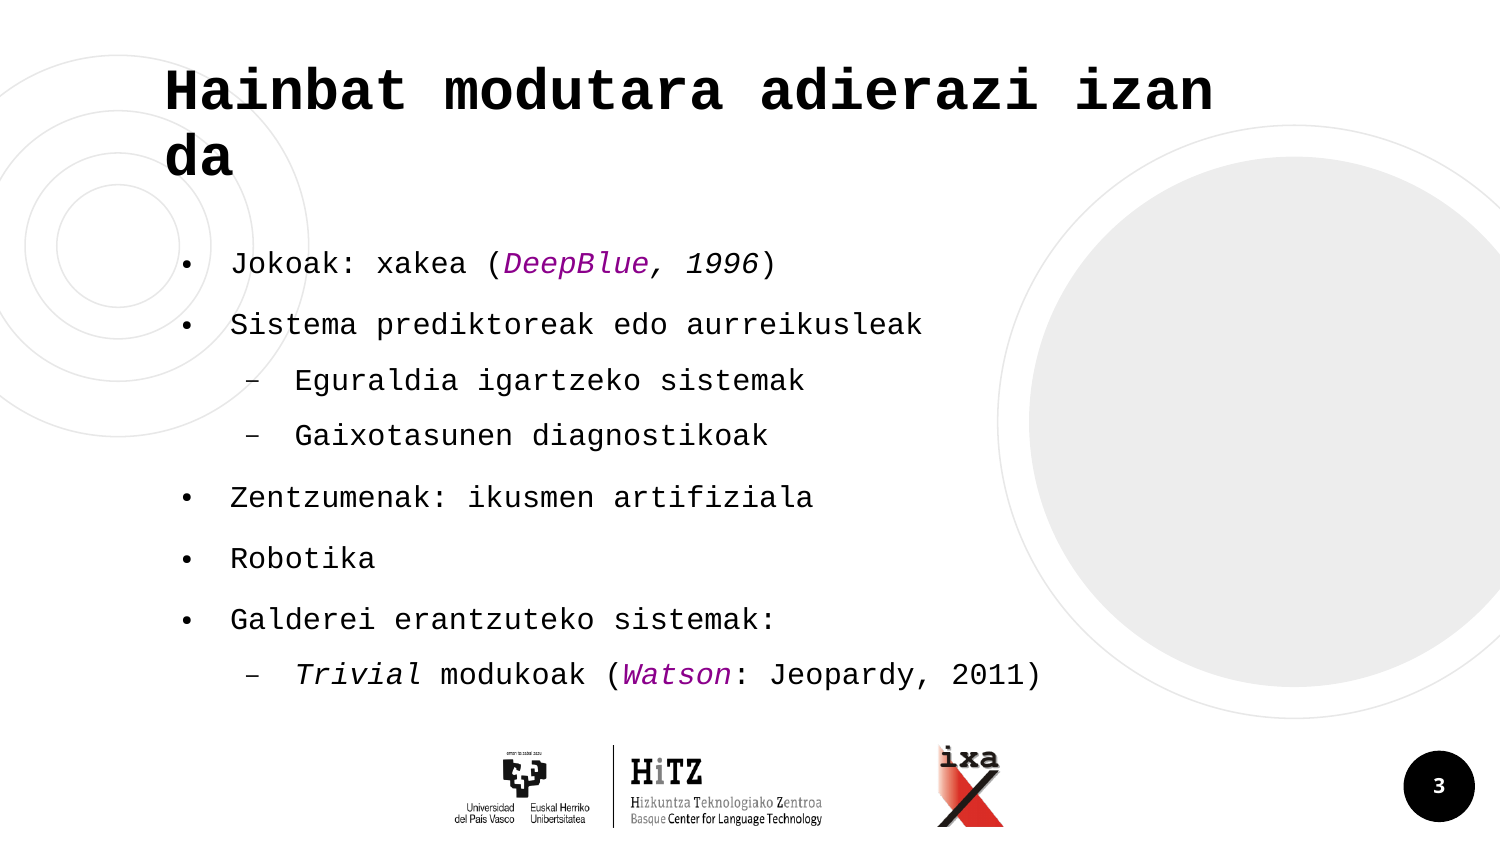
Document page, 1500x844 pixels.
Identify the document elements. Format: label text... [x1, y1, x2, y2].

text_box <zenbakia> [1403, 750, 1475, 823]
picture [937, 744, 1004, 827]
list Jokoak: xakea (DeepBlue, 1996) Sistema prediktoreak edo aurreikusleak Eguraldia igartzeko sistemak Gaixotasunen diagnostikoak Zentzumenak: ikusmen artifiziala Robotika Galderei erantzuteko sistemak: Trivial modukoak (Watson: Jeopardy, 2011) [165, 248, 1359, 697]
title Hainbat modutara adierazi izan da [164, 60, 1311, 193]
picture [450, 745, 827, 828]
